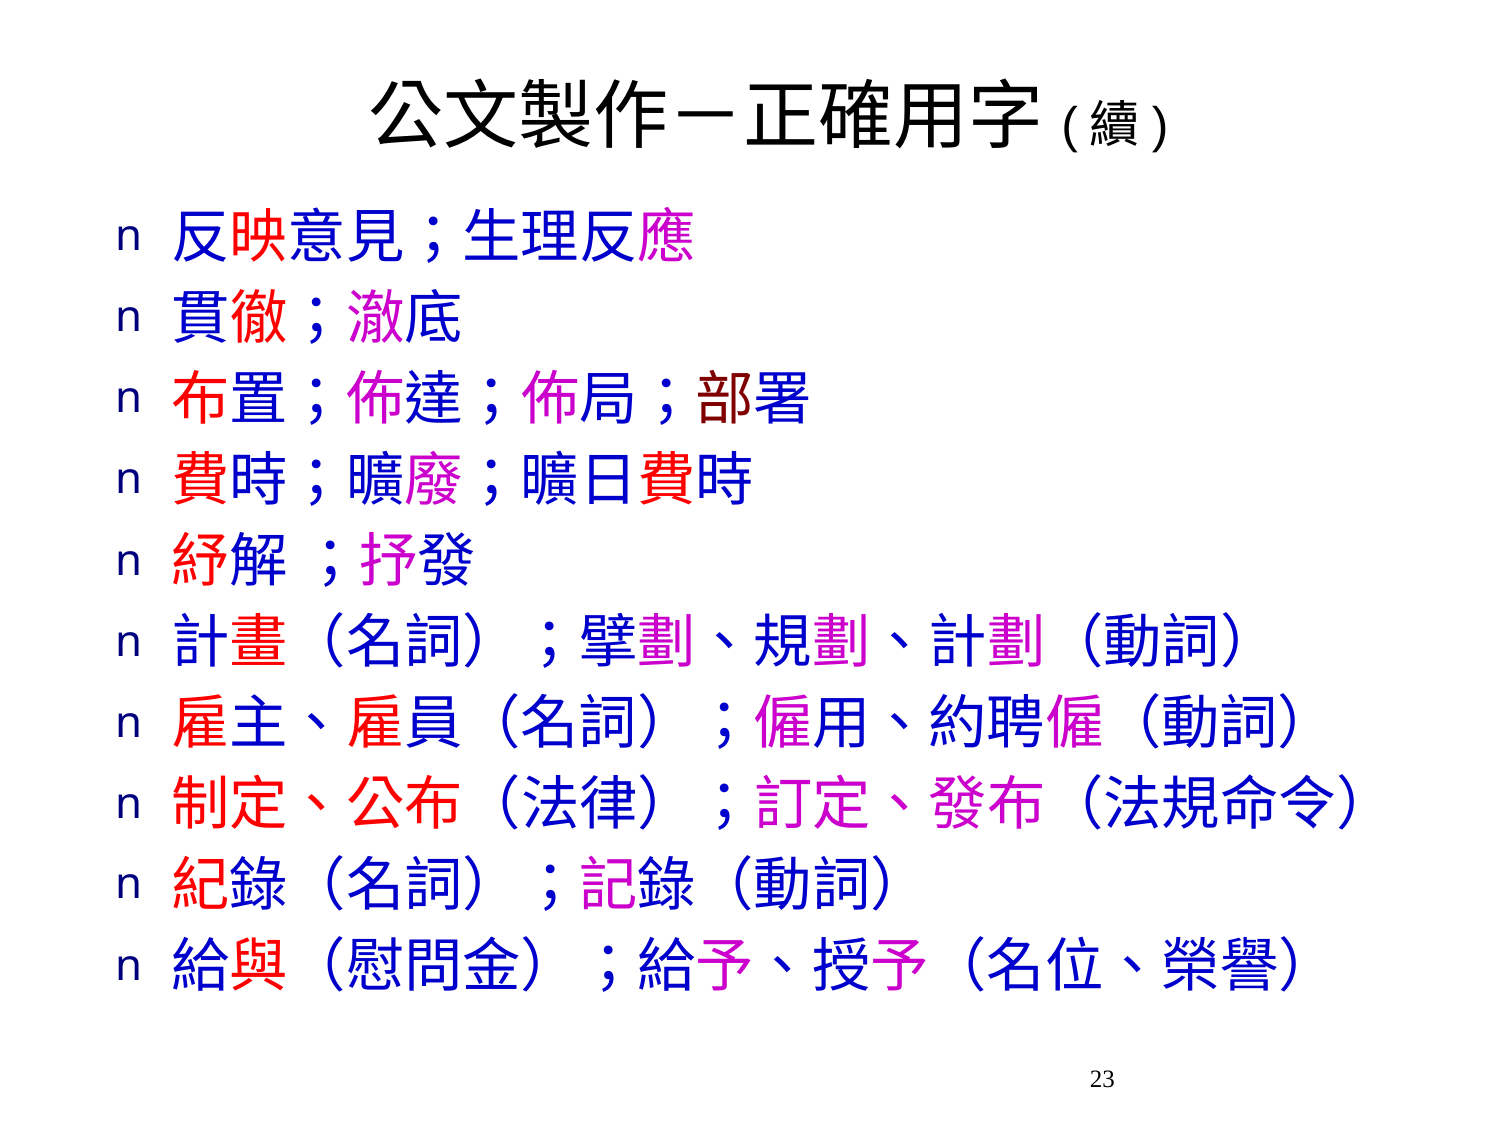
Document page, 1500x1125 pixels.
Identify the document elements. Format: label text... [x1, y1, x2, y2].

title 公文製作－正確用字(續) [171, 0, 1366, 184]
text_box [1074, 1047, 1426, 1101]
list 反映意見；生理反應 貫徹；澈底 布置；佈達；佈局；部署 費時；曠廢；曠日費時 紓解 ；抒發 計畫（名詞）；擘劃、規劃、計劃（動詞） 雇主、雇員（名詞）；僱用、約聘僱（動詞） 制定、公布（法律）；訂定、發布（法規命令） 紀錄（名詞）；記錄（動詞） 給與（慰問金）；給予、授予（名位、榮譽） [100, 184, 1445, 1047]
